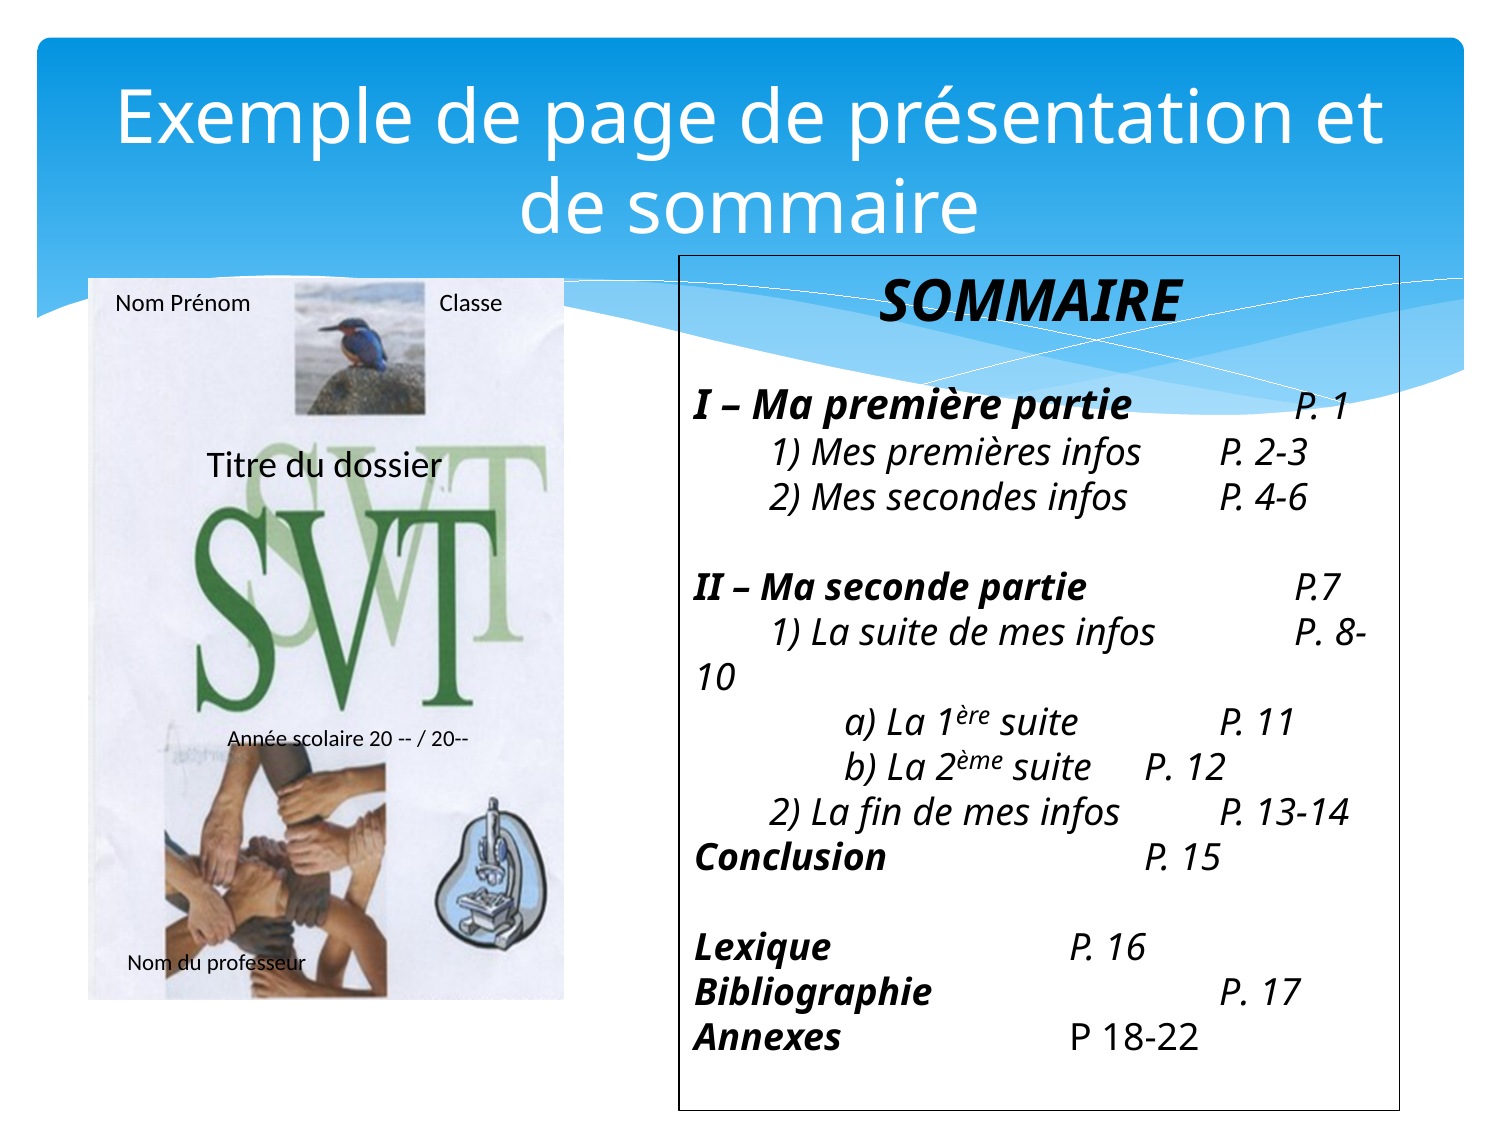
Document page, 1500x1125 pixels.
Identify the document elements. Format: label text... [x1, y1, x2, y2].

picture [88, 278, 564, 1000]
text_box SOMMAIRE I – Ma première partie P. 1 1) Mes premières infos P. 2-3 2) Mes secondes infos P. 4-6 II – Ma seconde partie P.7 1) La suite de mes infos P. 8-10 a) La 1ère suite P. 11 b) La 2ème suite P. 12 2) La fin de mes infos P. 13-14 Conclusion P. 15 Lexique P. 16 Bibliographie P. 17 Annexes P 18-22 [679, 255, 1400, 1074]
text_box Titre du dossier [135, 432, 514, 494]
text_box Nom Prénom Classe [100, 278, 562, 325]
text_box Nom du professeur [112, 940, 562, 984]
text_box Année scolaire 20 -- / 20-- [183, 716, 514, 759]
title Exemple de page de présentation et de sommaire [75, 55, 1426, 262]
